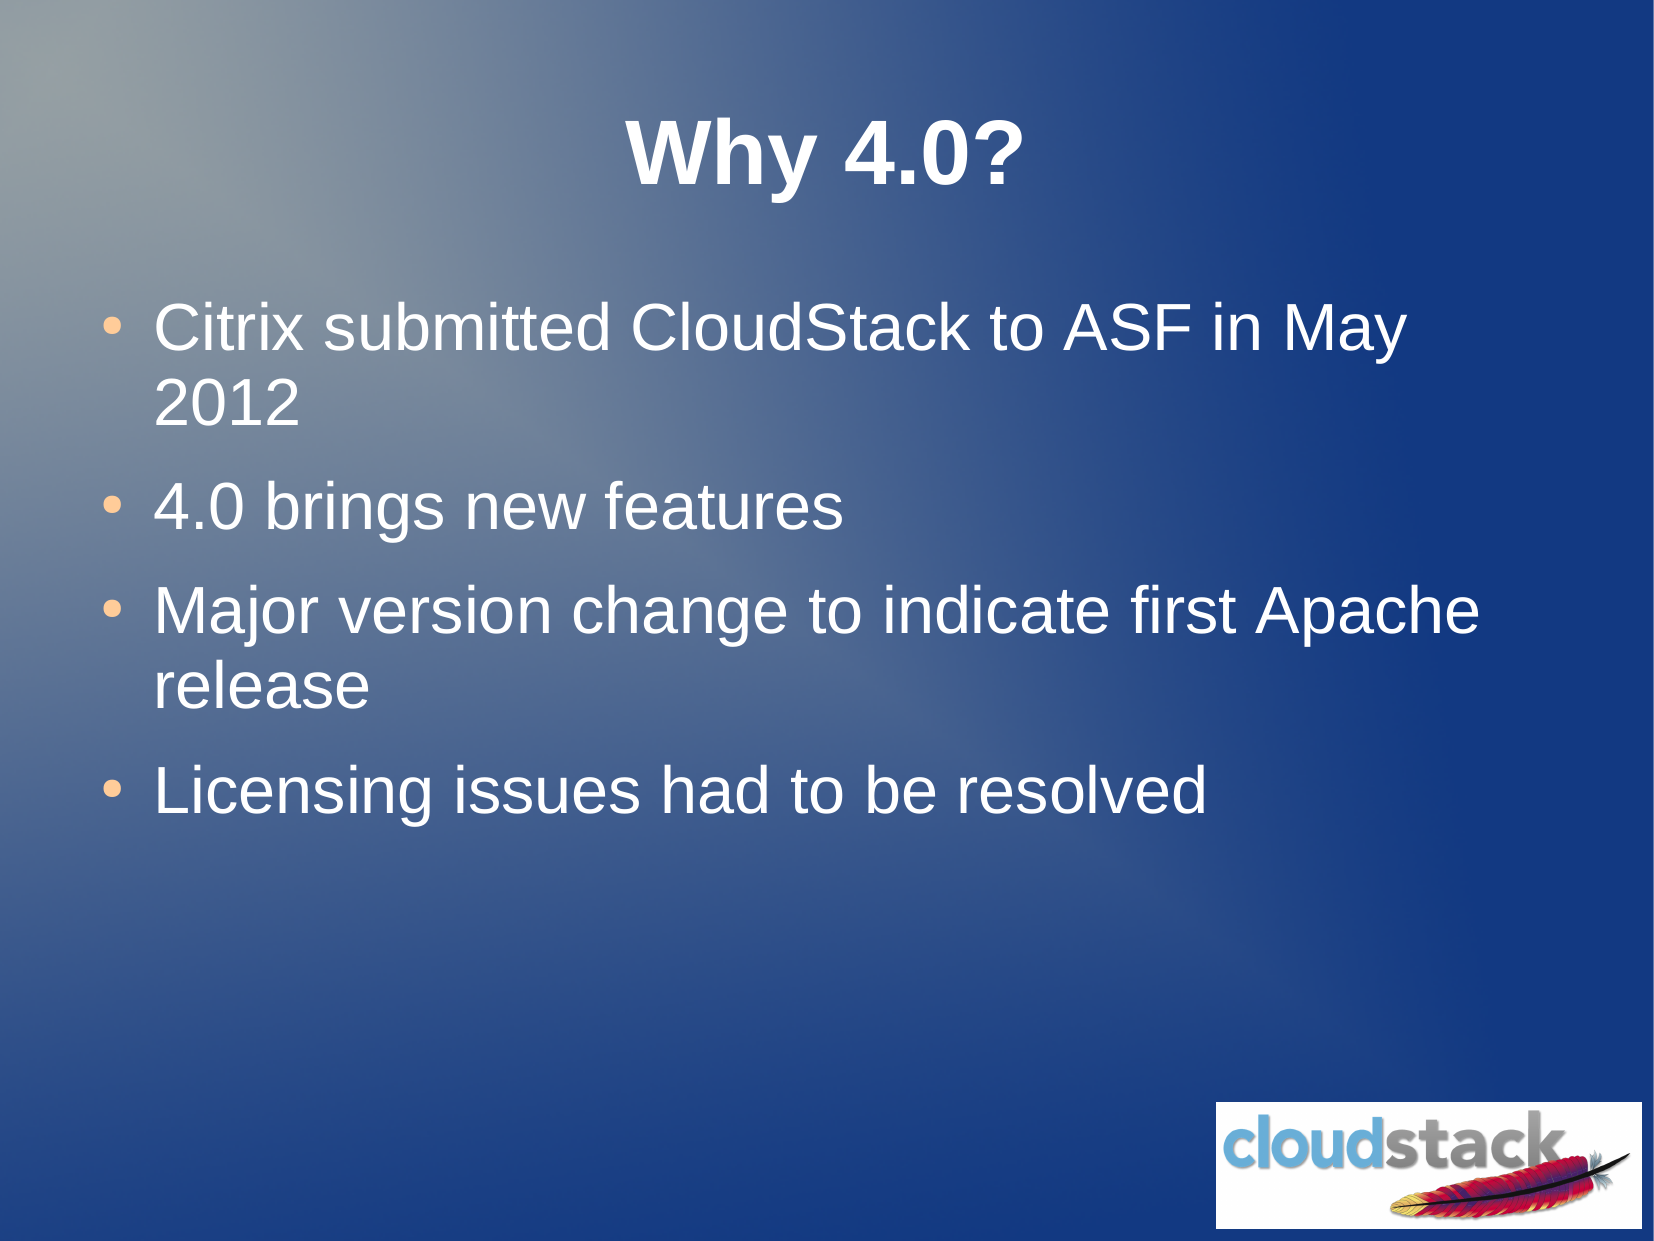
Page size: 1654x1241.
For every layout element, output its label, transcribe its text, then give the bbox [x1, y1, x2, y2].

picture [0, 0, 1654, 1241]
title Why 4.0? [82, 49, 1571, 257]
list Citrix submitted CloudStack to ASF in May 2012 4.0 brings new features Major version change to indicate first Apache release Licensing issues had to be resolved [82, 290, 1571, 1010]
